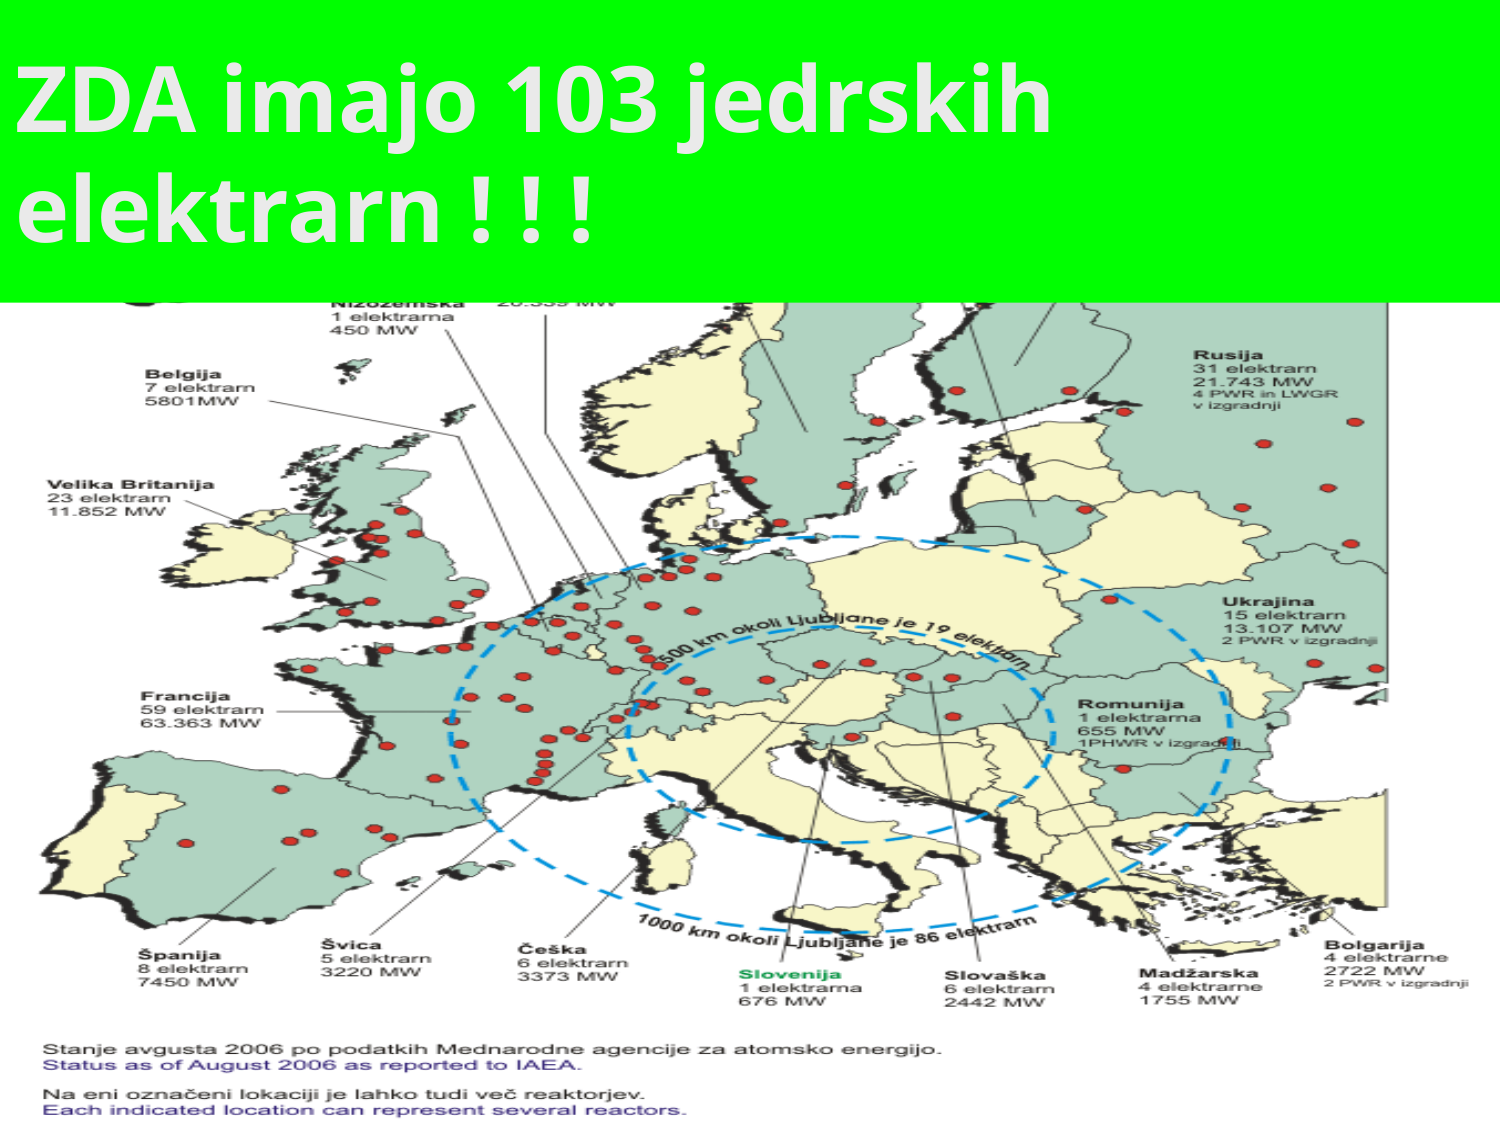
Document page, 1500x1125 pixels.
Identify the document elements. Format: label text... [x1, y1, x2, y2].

picture [0, 303, 1500, 1125]
title ZDA imajo 103 jedrskih elektrarn ! ! ! [0, 0, 1500, 303]
